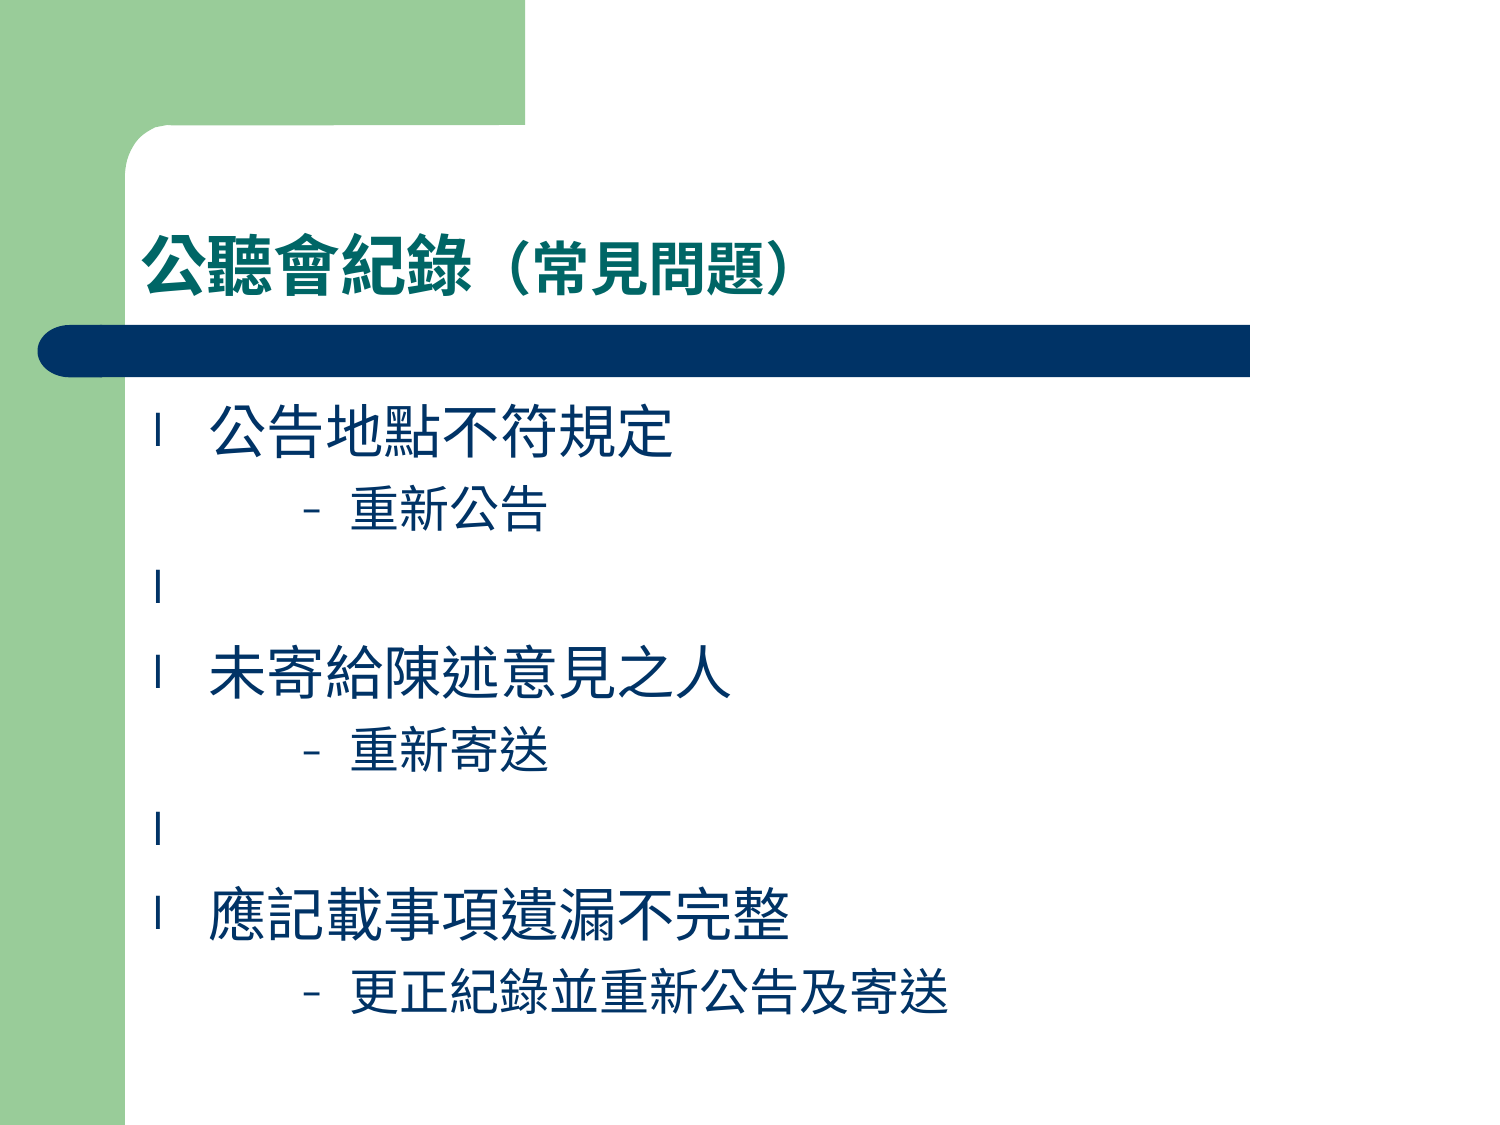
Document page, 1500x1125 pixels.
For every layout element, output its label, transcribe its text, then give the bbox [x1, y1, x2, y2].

list 公告地點不符規定 重新公告 未寄給陳述意見之人 重新寄送 應記載事項遺漏不完整 更正紀錄並重新公告及寄送 [137, 387, 1247, 1071]
title 公聽會紀錄（常見問題） [125, 125, 1426, 313]
